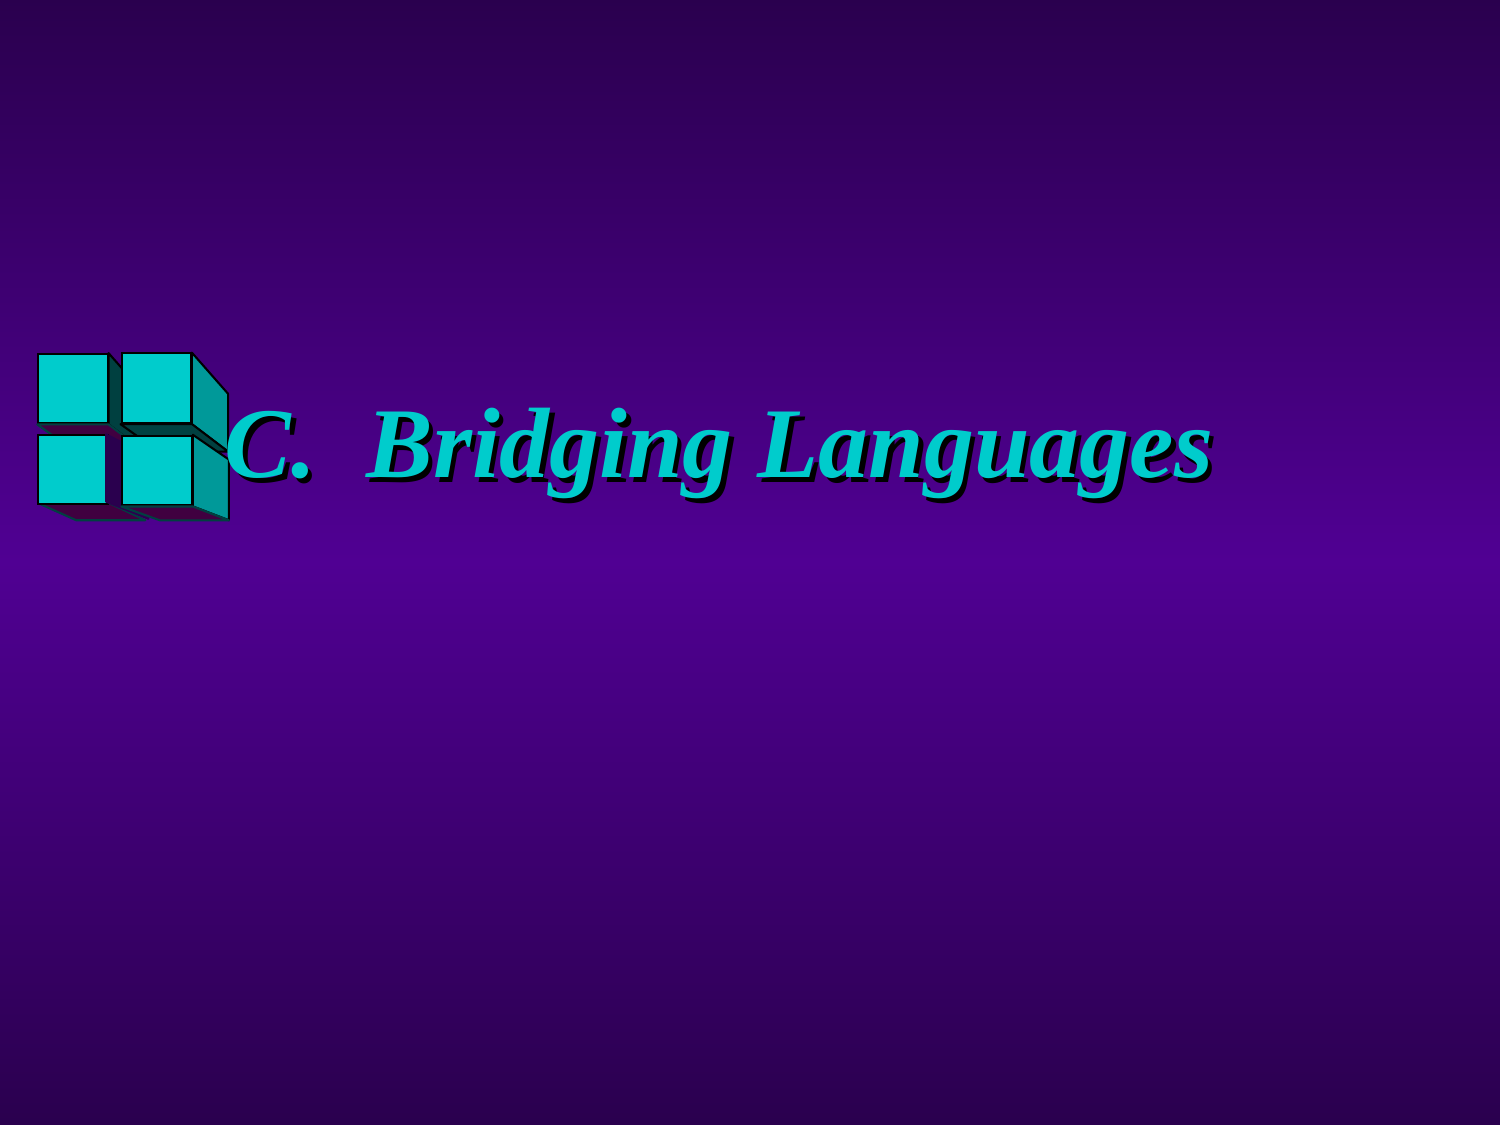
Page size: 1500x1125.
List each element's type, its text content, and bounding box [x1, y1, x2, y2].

title C. Bridging Languages [224, 316, 1500, 572]
